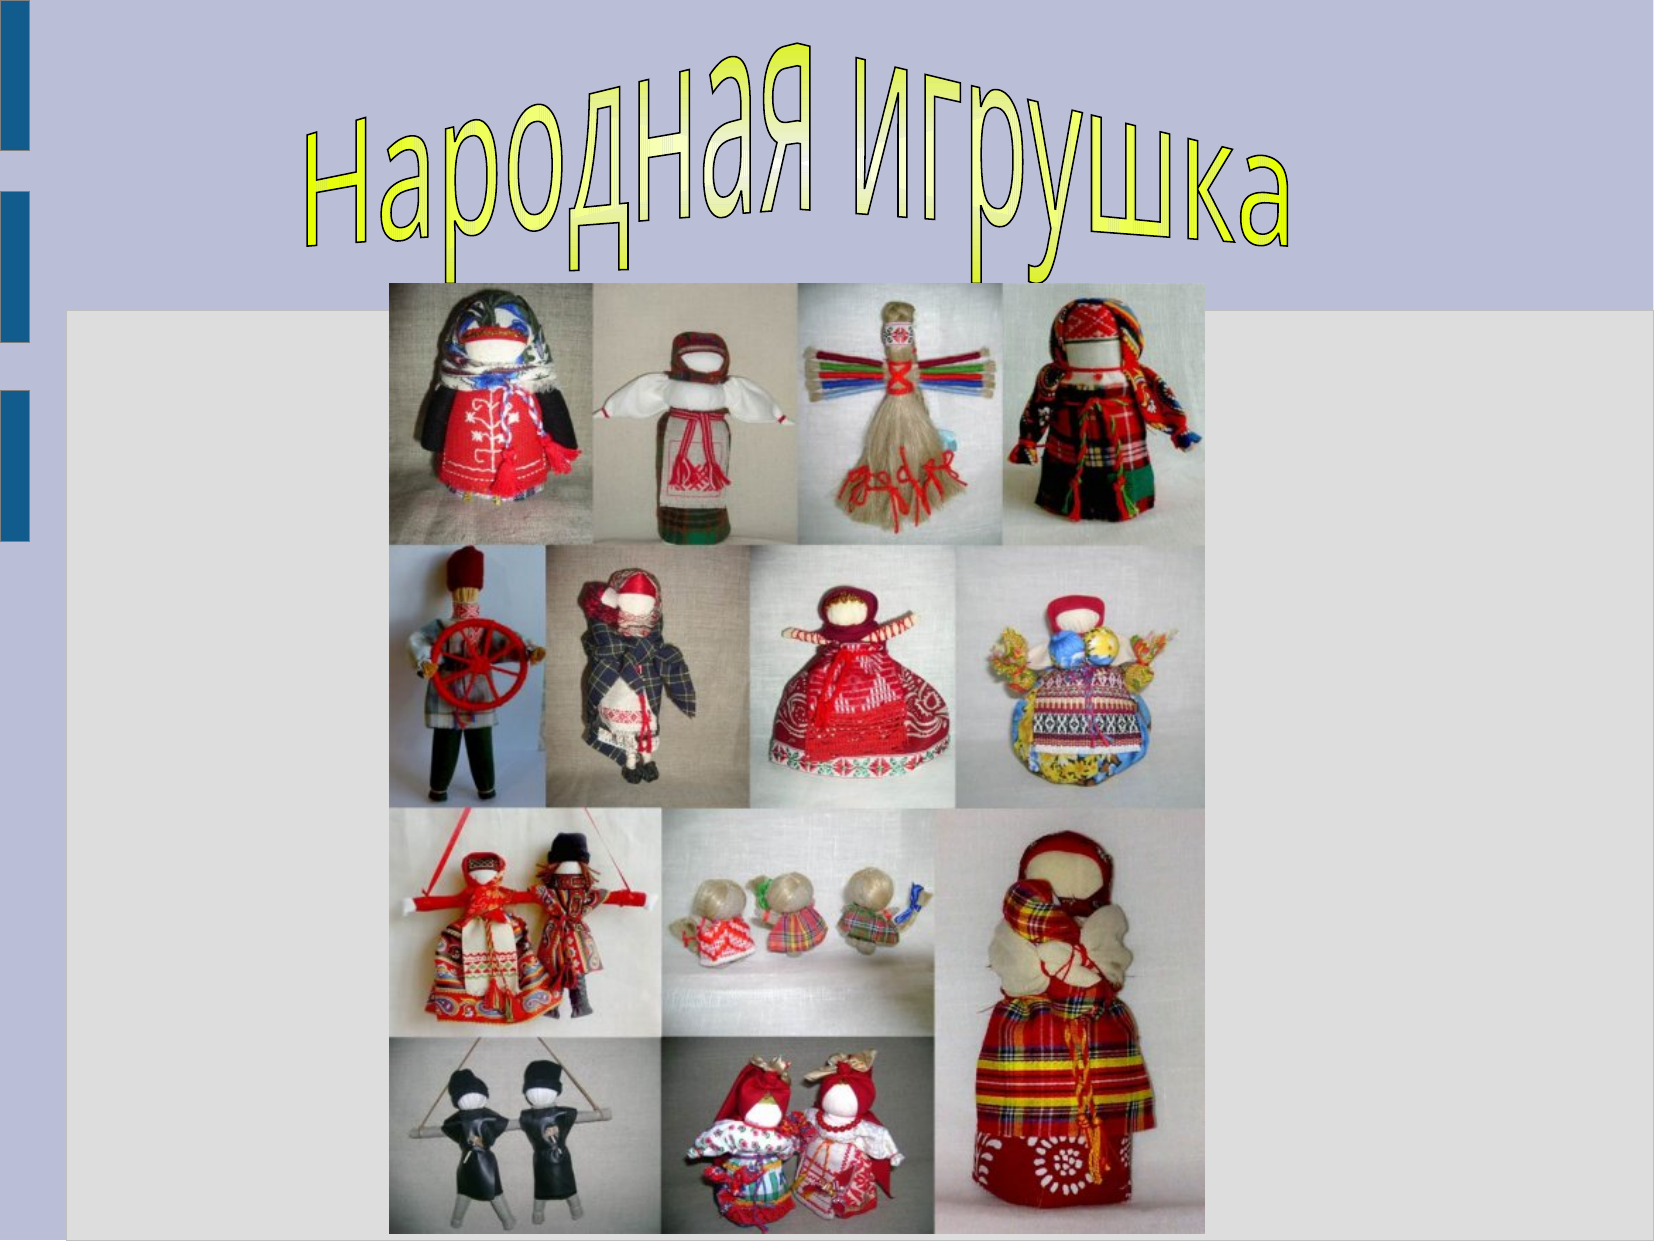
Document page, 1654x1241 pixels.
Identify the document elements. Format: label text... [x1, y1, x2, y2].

text_box Народная игрушка [1240, 155, 1288, 247]
text_box Народная игрушка [703, 56, 751, 218]
text_box Народная игрушка [508, 104, 562, 232]
text_box Народная игрушка [639, 69, 690, 222]
text_box Народная игрушка [1027, 99, 1083, 283]
picture [389, 283, 1205, 1234]
text_box Народная игрушка [1091, 115, 1170, 238]
text_box Народная игрушка [925, 74, 961, 220]
text_box Народная игрушка [445, 119, 497, 283]
text_box Народная игрушка [569, 86, 628, 271]
text_box Народная игрушка [307, 117, 366, 247]
text_box Народная игрушка [856, 57, 907, 218]
text_box Народная игрушка [971, 85, 1023, 283]
text_box Народная игрушка [760, 43, 810, 212]
text_box Народная игрушка [381, 135, 428, 242]
text_box Народная игрушка [1188, 138, 1235, 243]
